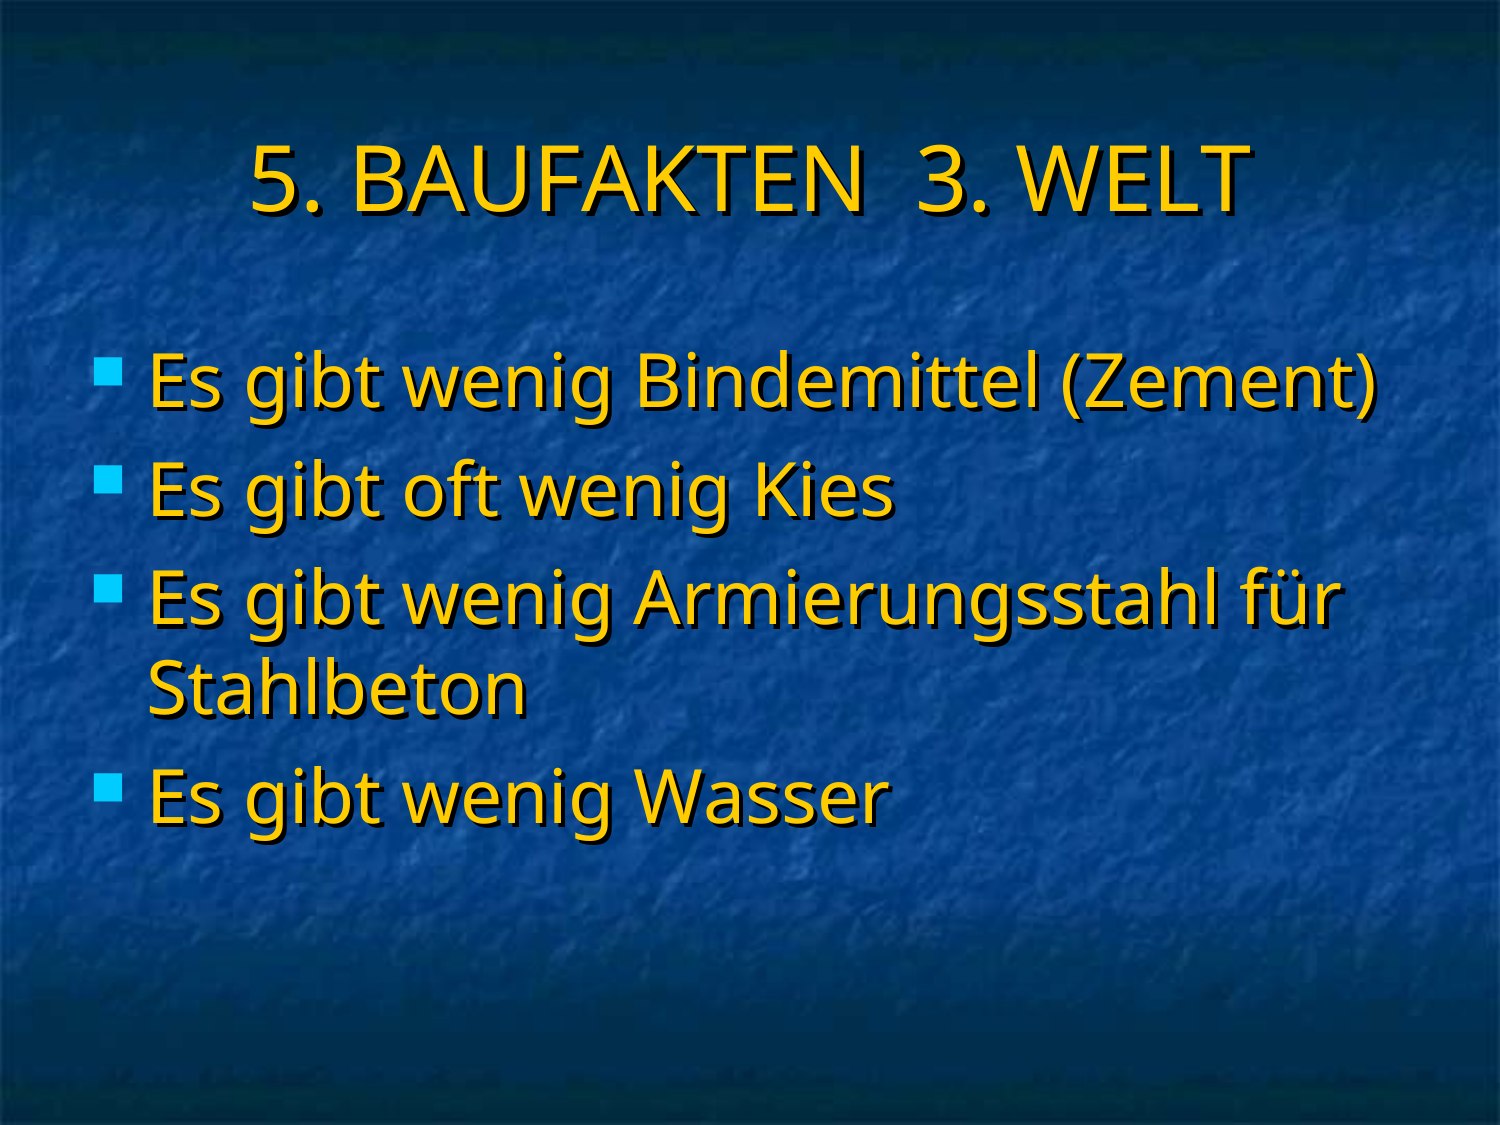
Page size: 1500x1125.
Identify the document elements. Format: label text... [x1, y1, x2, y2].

picture [0, 0, 1500, 1125]
title 5. BAUFAKTEN 3. WELT [75, 62, 1426, 288]
list Es gibt wenig Bindemittel (Zement) Es gibt oft wenig Kies Es gibt wenig Armierungsstahl für Stahlbeton Es gibt wenig Wasser [75, 324, 1426, 1000]
